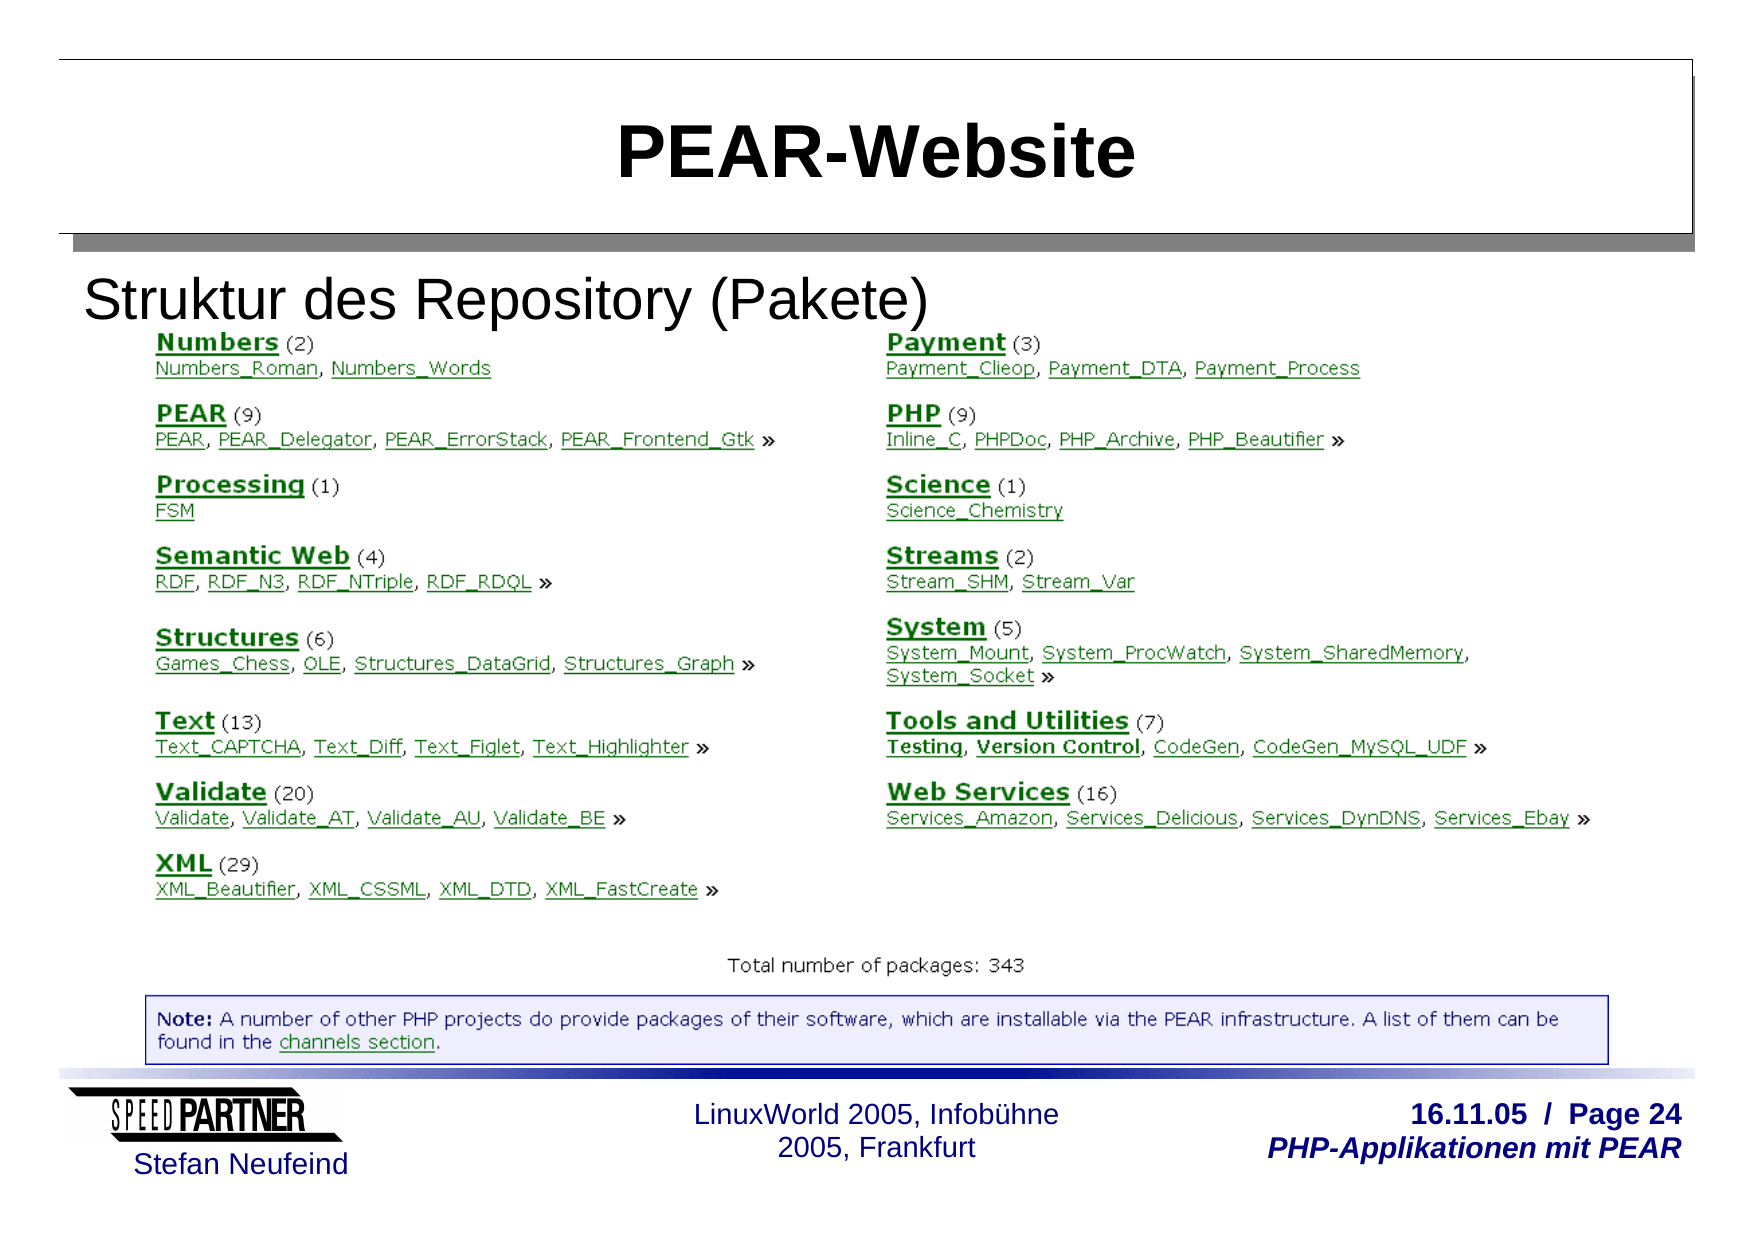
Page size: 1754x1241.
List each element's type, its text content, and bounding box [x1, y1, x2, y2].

title PEAR-Website [59, 59, 1695, 244]
list Struktur des Repository (Pakete) [71, 266, 1695, 1049]
picture [145, 332, 1609, 1065]
picture [64, 1082, 348, 1146]
picture [59, 1068, 1695, 1079]
